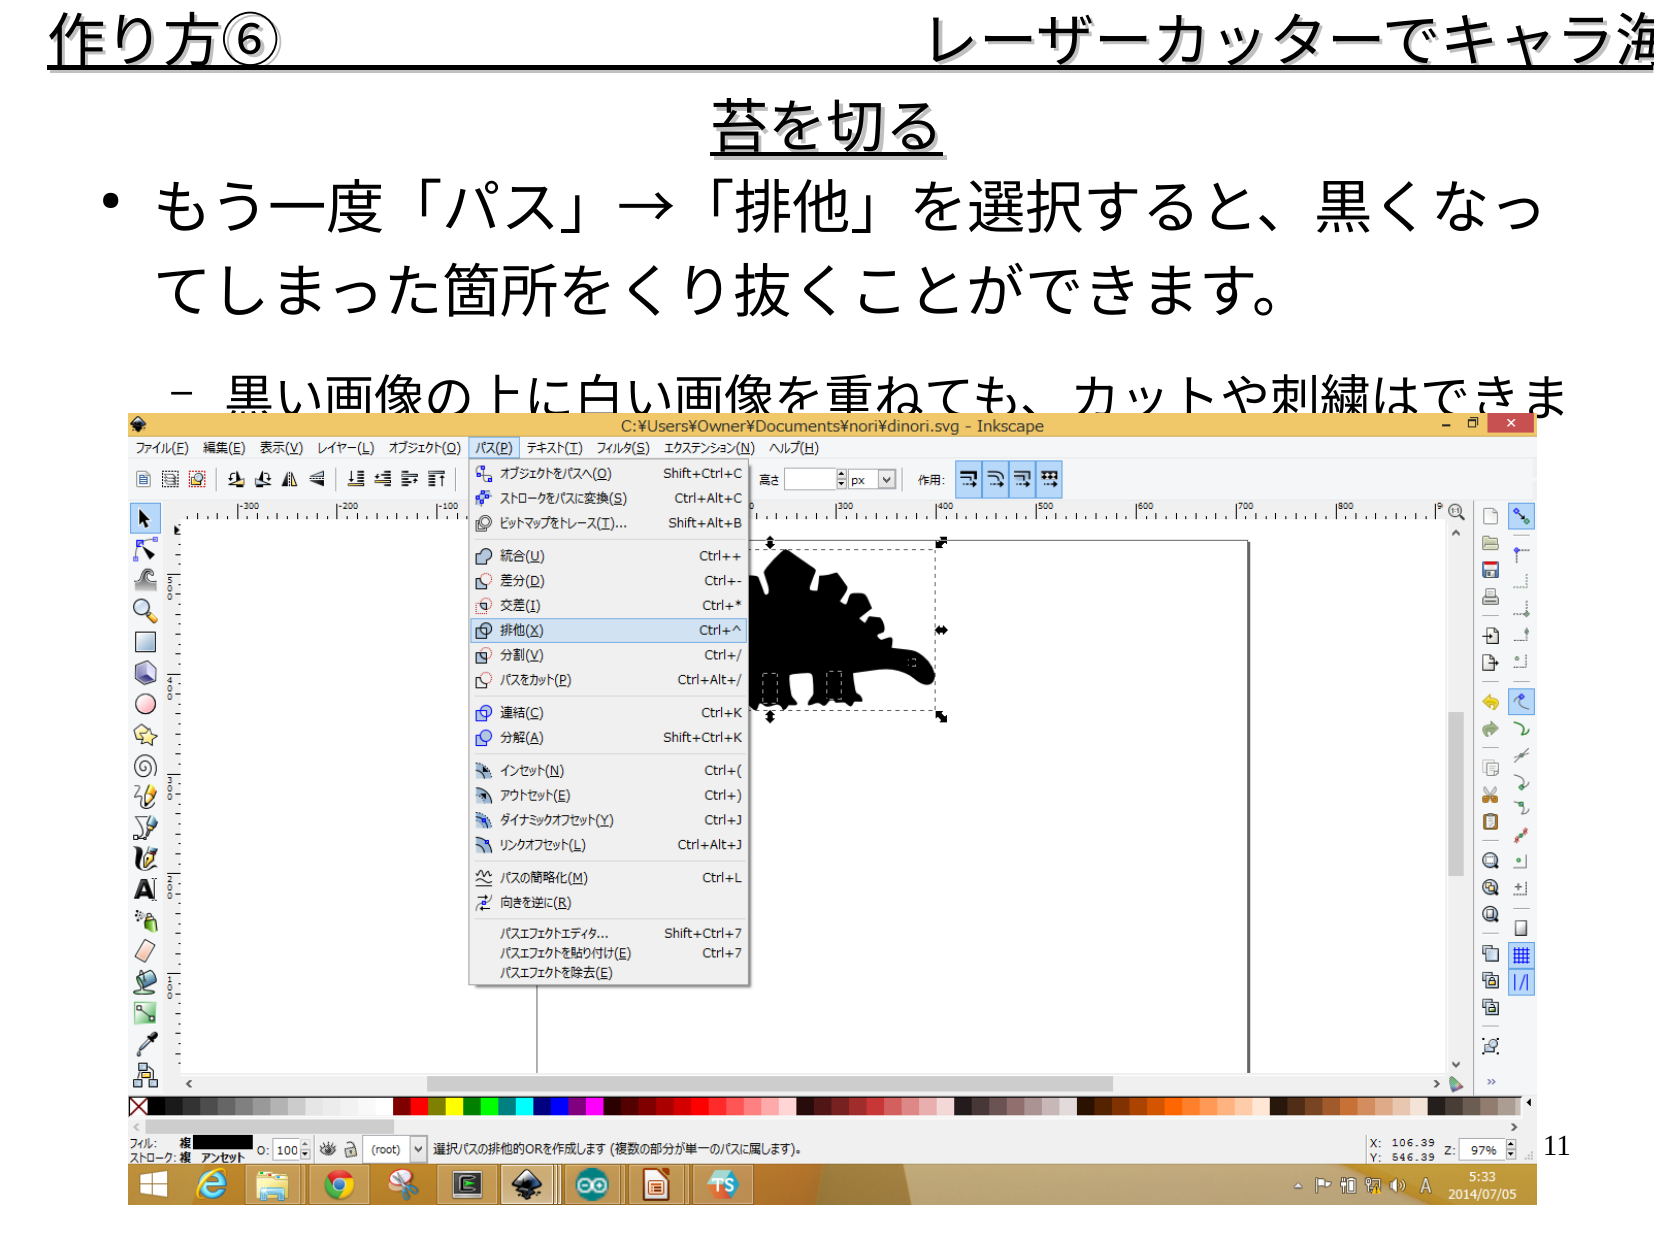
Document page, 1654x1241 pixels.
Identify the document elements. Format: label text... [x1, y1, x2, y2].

list もう一度「パス」→「排他」を選択すると、黒くなってしまった箇所をくり抜くことができます。 黒い画像の上に白い画像を重ねても、カットや刺繍はできません。 [82, 178, 1571, 880]
picture [128, 413, 1537, 1205]
title 作り方⑥ レーザーカッターでキャラ海苔を切る [0, 0, 1654, 178]
